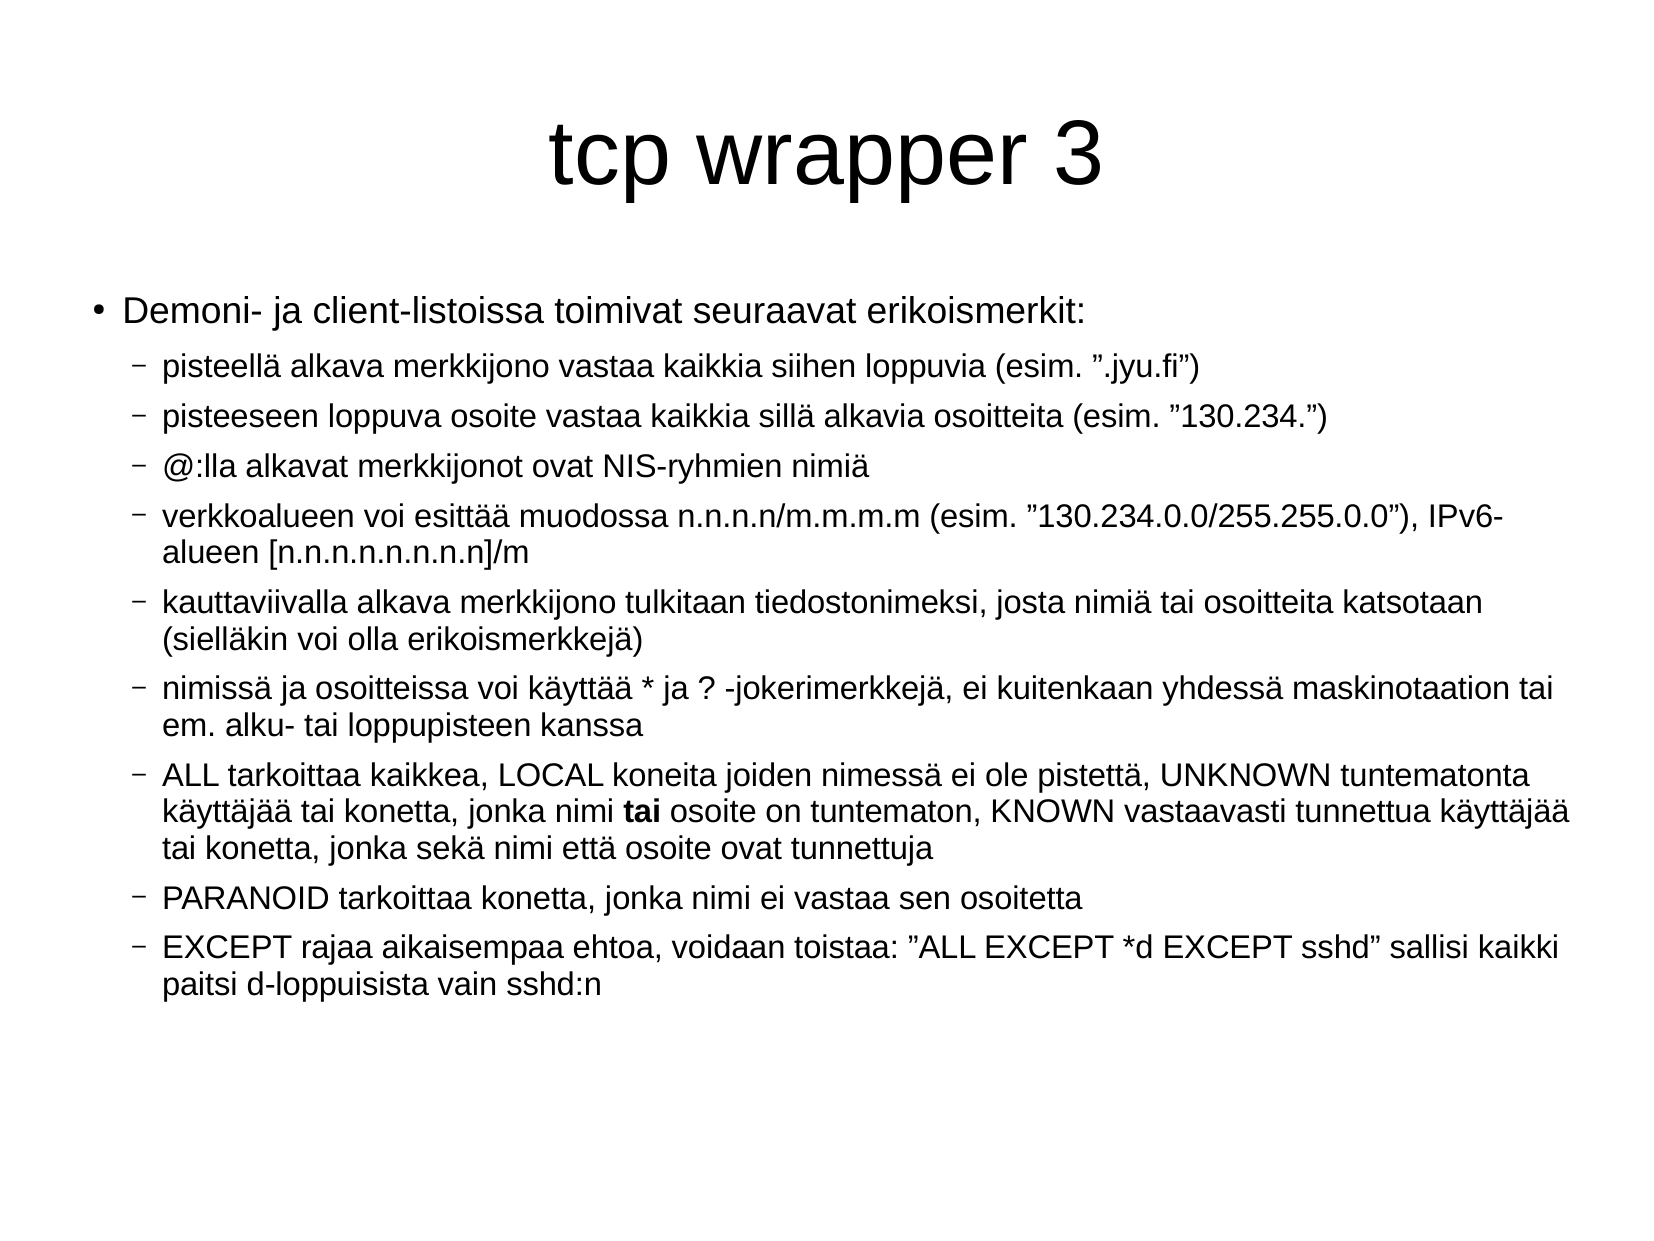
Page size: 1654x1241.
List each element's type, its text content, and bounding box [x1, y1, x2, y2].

title tcp wrapper 3 [82, 49, 1571, 257]
list Demoni- ja client-listoissa toimivat seuraavat erikoismerkit: pisteellä alkava merkkijono vastaa kaikkia siihen loppuvia (esim. ”.jyu.fi”) pisteeseen loppuva osoite vastaa kaikkia sillä alkavia osoitteita (esim. ”130.234.”) @:lla alkavat merkkijonot ovat NIS-ryhmien nimiä verkkoalueen voi esittää muodossa n.n.n.n/m.m.m.m (esim. ”130.234.0.0/255.255.0.0”), IPv6-alueen [n.n.n.n.n.n.n.n]/m kauttaviivalla alkava merkkijono tulkitaan tiedostonimeksi, josta nimiä tai osoitteita katsotaan (sielläkin voi olla erikoismerkkejä) nimissä ja osoitteissa voi käyttää * ja ? -jokerimerkkejä, ei kuitenkaan yhdessä maskinotaation tai em. alku- tai loppupisteen kanssa ALL tarkoittaa kaikkea, LOCAL koneita joiden nimessä ei ole pistettä, UNKNOWN tuntematonta käyttäjää tai konetta, jonka nimi tai osoite on tuntematon, KNOWN vastaavasti tunnettua käyttäjää tai konetta, jonka sekä nimi että osoite ovat tunnettuja PARANOID tarkoittaa konetta, jonka nimi ei vastaa sen osoitetta EXCEPT rajaa aikaisempaa ehtoa, voidaan toistaa: ”ALL EXCEPT *d EXCEPT sshd” sallisi kaikki paitsi d-loppuisista vain sshd:n [82, 290, 1571, 1010]
